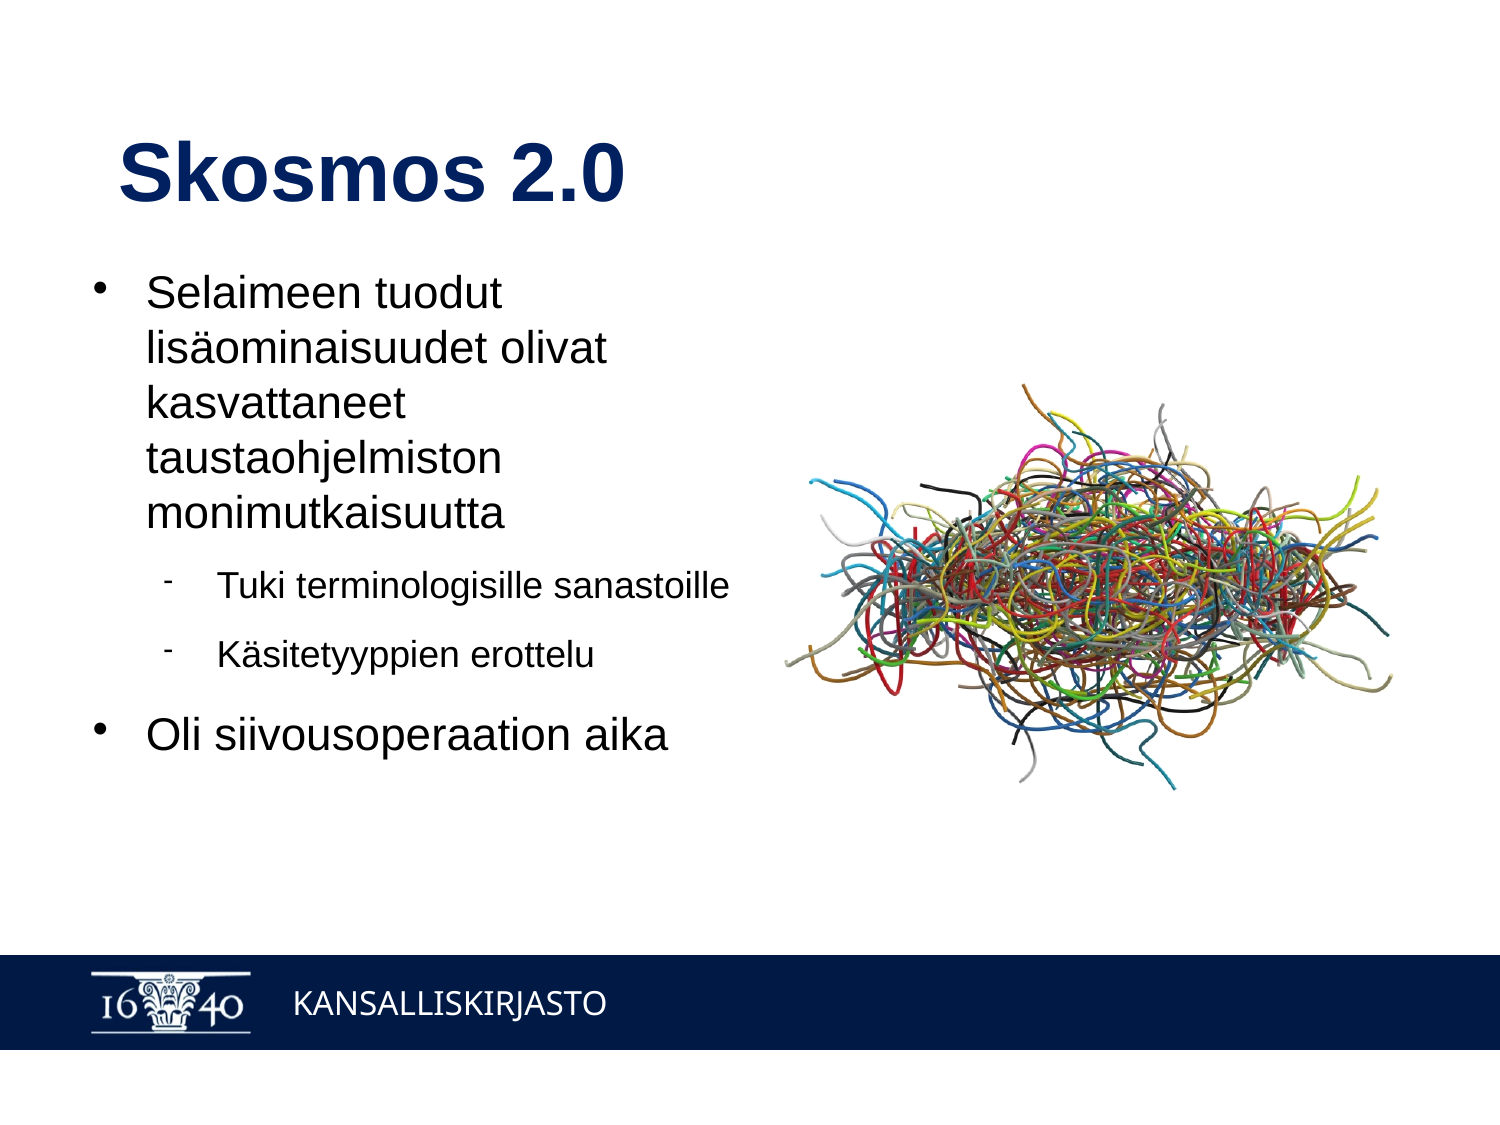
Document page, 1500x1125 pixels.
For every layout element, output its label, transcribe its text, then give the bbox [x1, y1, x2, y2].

text_box Selaimeen tuodut lisäominaisuudet olivat kasvattaneet taustaohjelmiston monimutkaisuutta Tuki terminologisille sanastoille Käsitetyyppien erottelu Oli siivousoperaation aika [75, 263, 734, 916]
picture [0, 955, 1500, 1050]
text_box Skosmos 2.0 [118, 47, 1393, 289]
picture [769, 374, 1423, 805]
